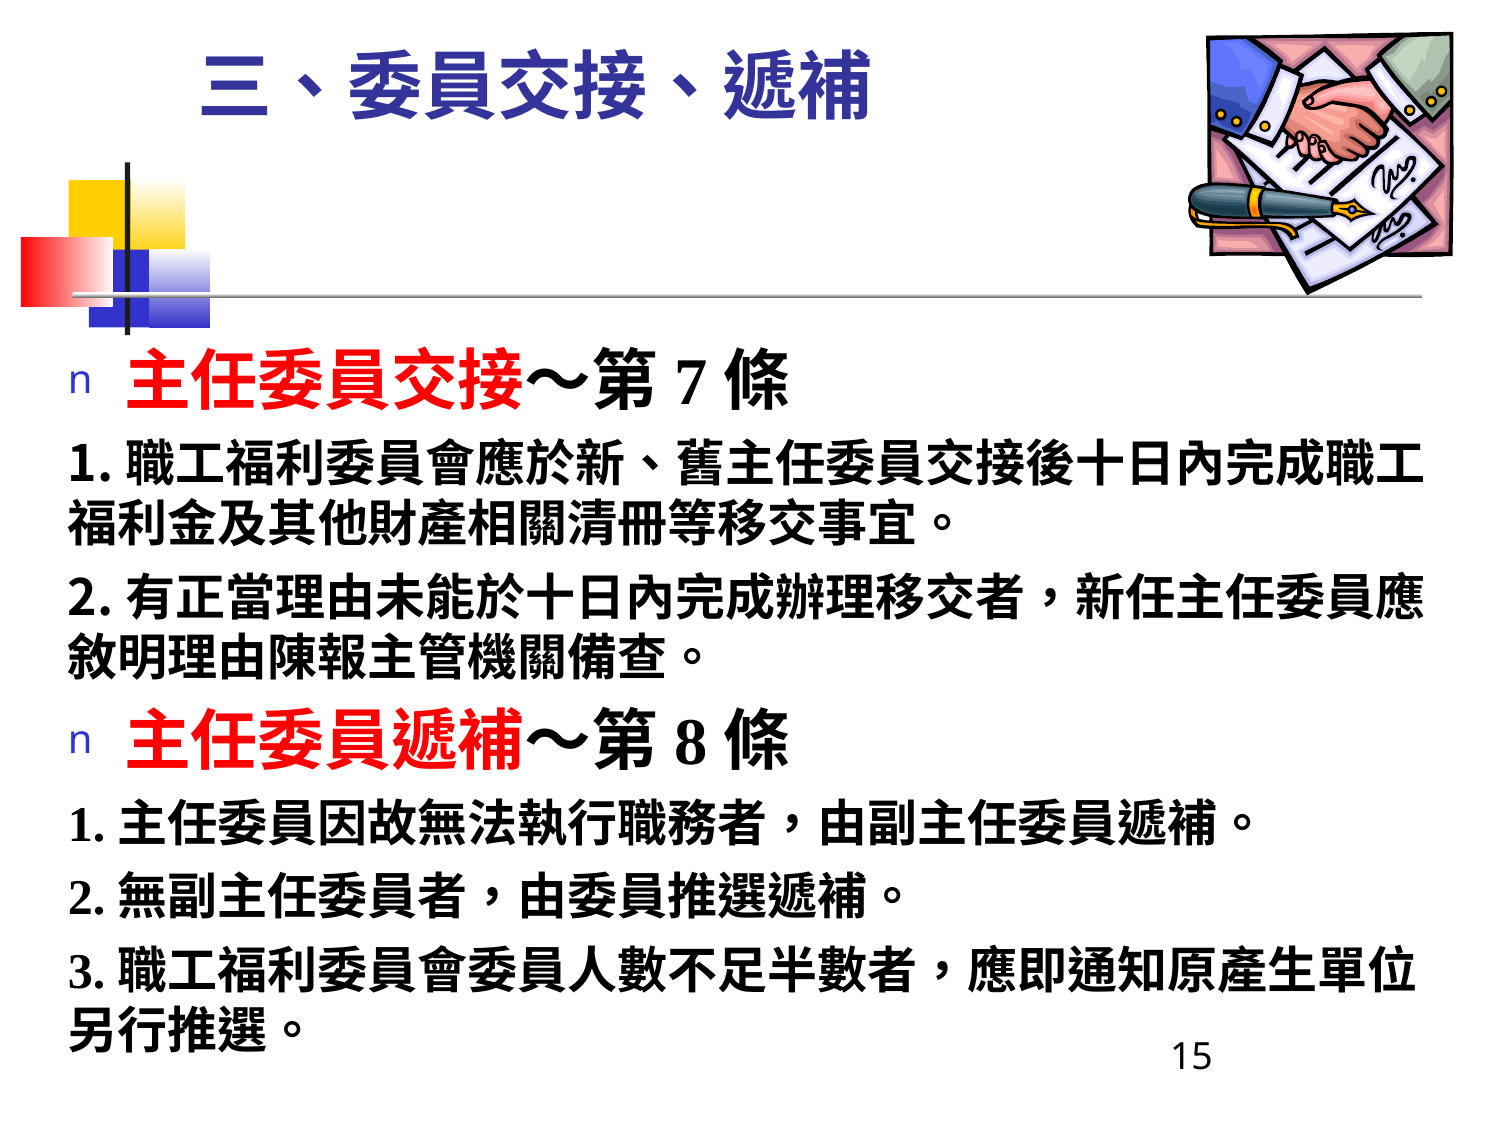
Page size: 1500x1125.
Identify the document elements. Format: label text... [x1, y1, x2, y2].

title 三、委員交接、遞補 [183, 31, 1185, 271]
list 主任委員交接～第7條 1.職工福利委員會應於新、舊主任委員交接後十日內完成職工福利金及其他財產相關清冊等移交事宜。 2.有正當理由未能於十日內完成辦理移交者，新任主任委員應敘明理由陳報主管機關備查。 主任委員遞補～第8條 1.主任委員因故無法執行職務者，由副主任委員遞補。 2.無副主任委員者，由委員推選遞補。 3.職工福利委員會委員人數不足半數者，應即通知原產生單位另行推選。 [53, 331, 1459, 1083]
slide_number <編號> [1155, 1024, 1468, 1100]
picture [1185, 29, 1457, 298]
title 三、委員交接、遞補 [1457, 31, 1462, 271]
